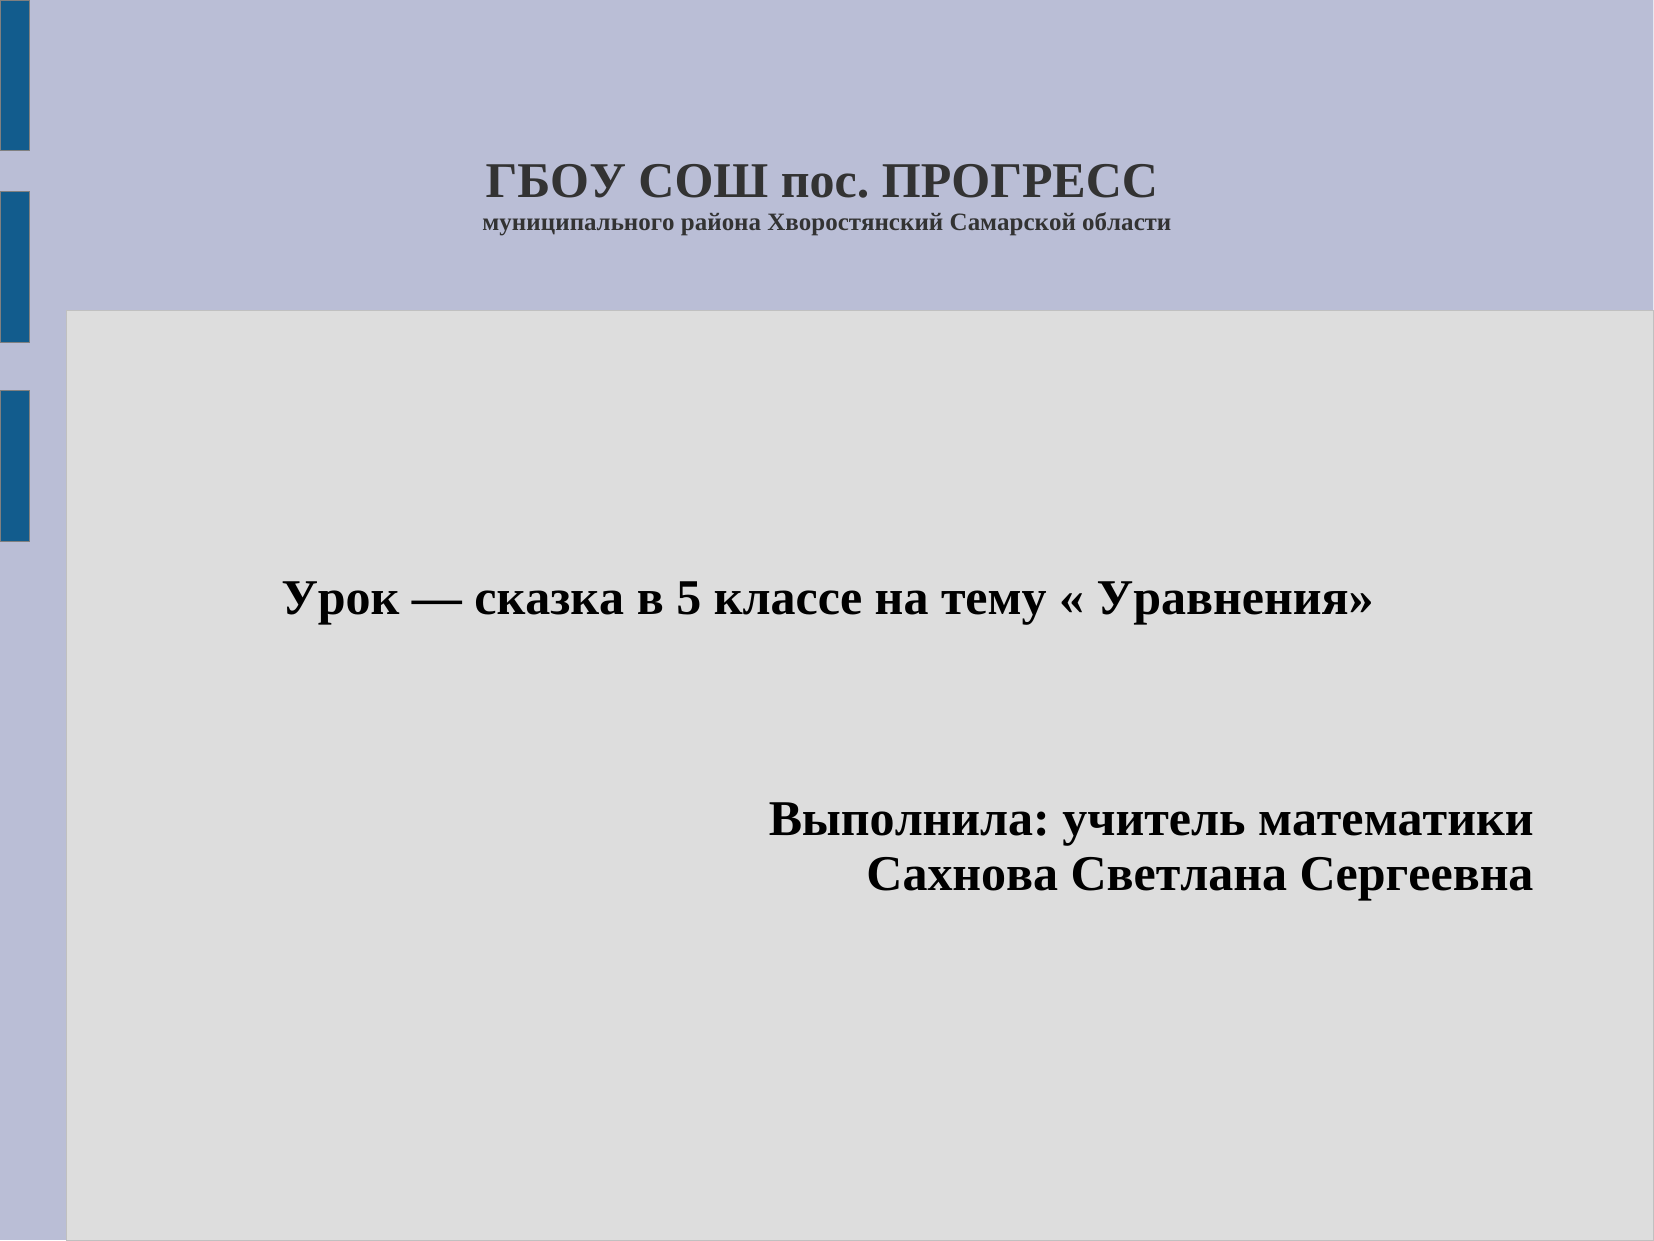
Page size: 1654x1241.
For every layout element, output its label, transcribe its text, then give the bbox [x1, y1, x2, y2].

title ГБОУ СОШ пос. ПРОГРЕСС муниципального района Хворостянский Самарской области [121, 91, 1534, 299]
subtitle Урок — сказка в 5 классе на тему « Уравнения» Выполнила: учитель математики Сахнова Светлана Сергеевна [121, 344, 1534, 1127]
